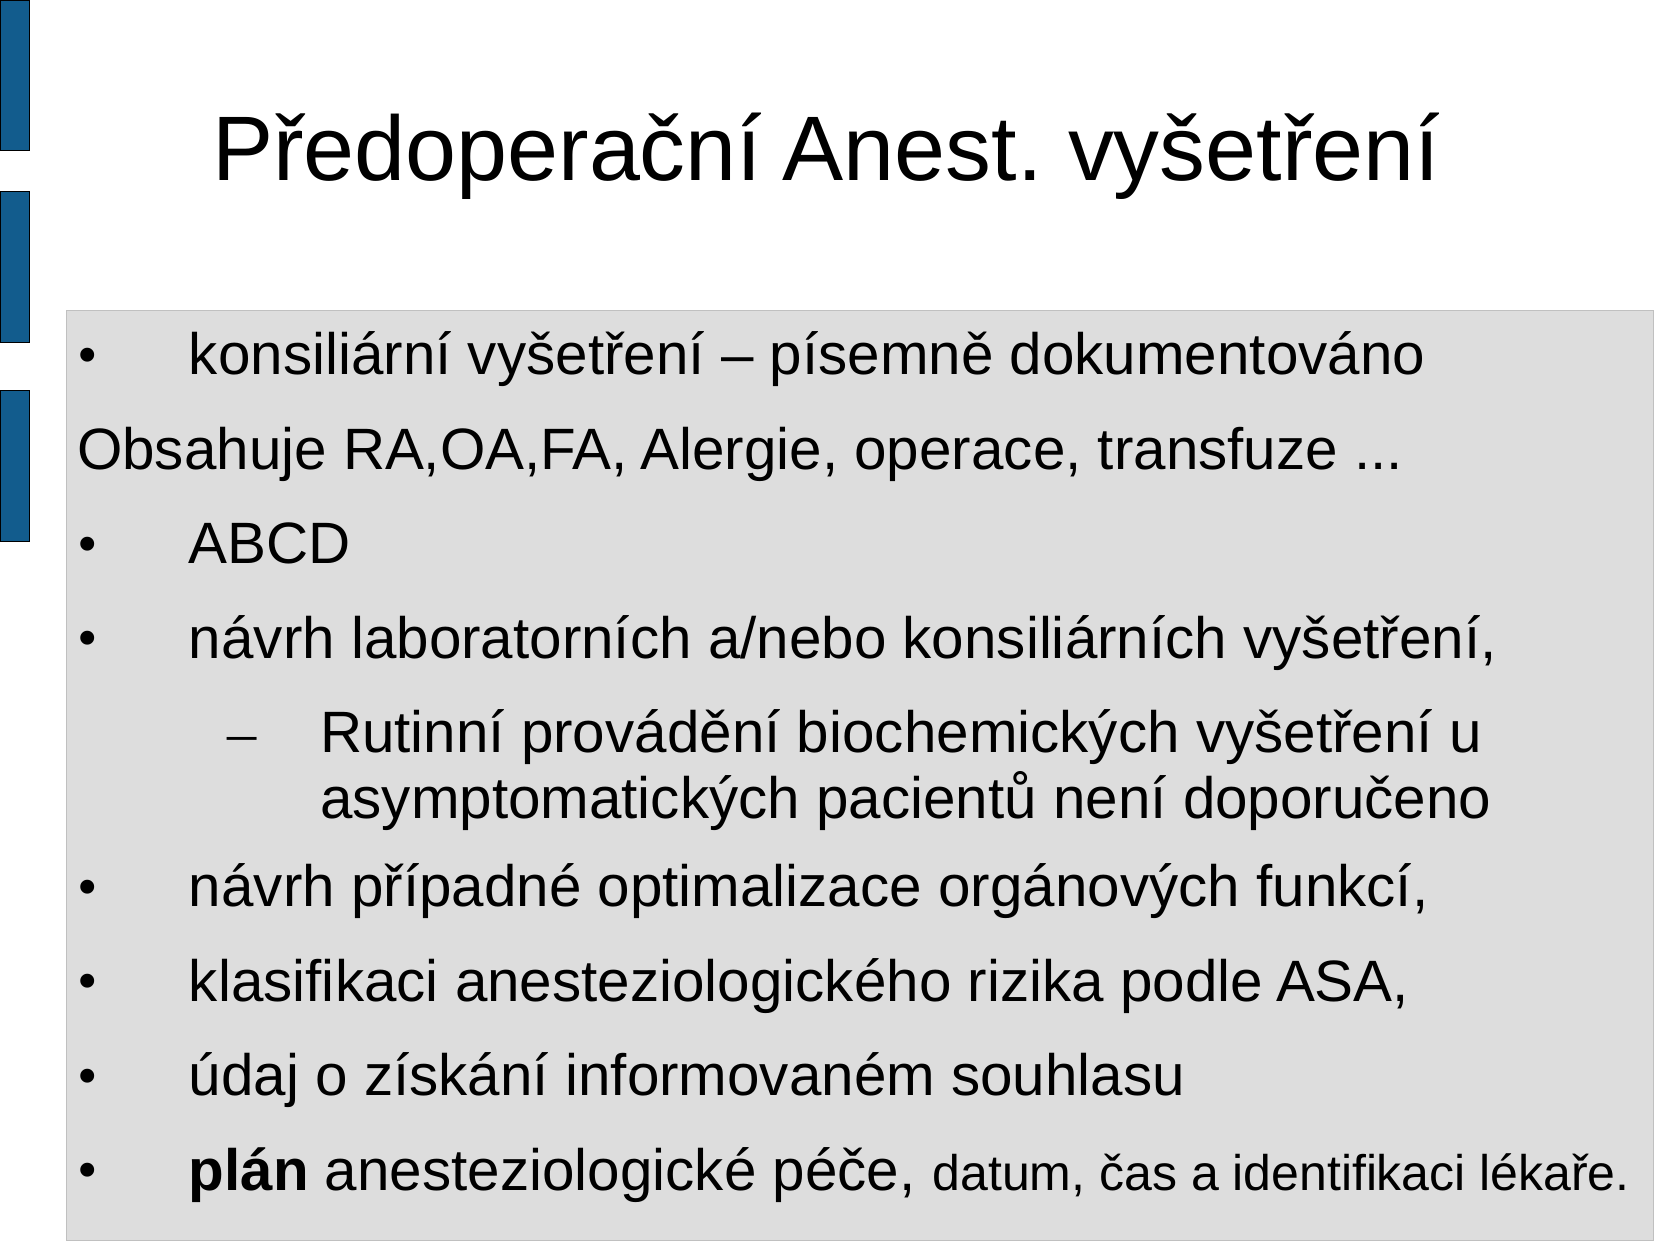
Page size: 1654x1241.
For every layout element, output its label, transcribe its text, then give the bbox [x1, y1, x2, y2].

list konsiliární vyšetření – písemně dokumentováno Obsahuje RA,OA,FA, Alergie, operace, transfuze ... ABCD návrh laboratorních a/nebo konsiliárních vyšetření, Rutinní provádění biochemických vyšetření u asymptomatických pacientů není doporučeno návrh případné optimalizace orgánových funkcí, klasifikaci anesteziologického rizika podle ASA, údaj o získání informovaném souhlasu plán anesteziologické péče, datum, čas a identifikaci lékaře. [77, 322, 1654, 1203]
title Předoperační Anest. vyšetření [121, 53, 1533, 245]
